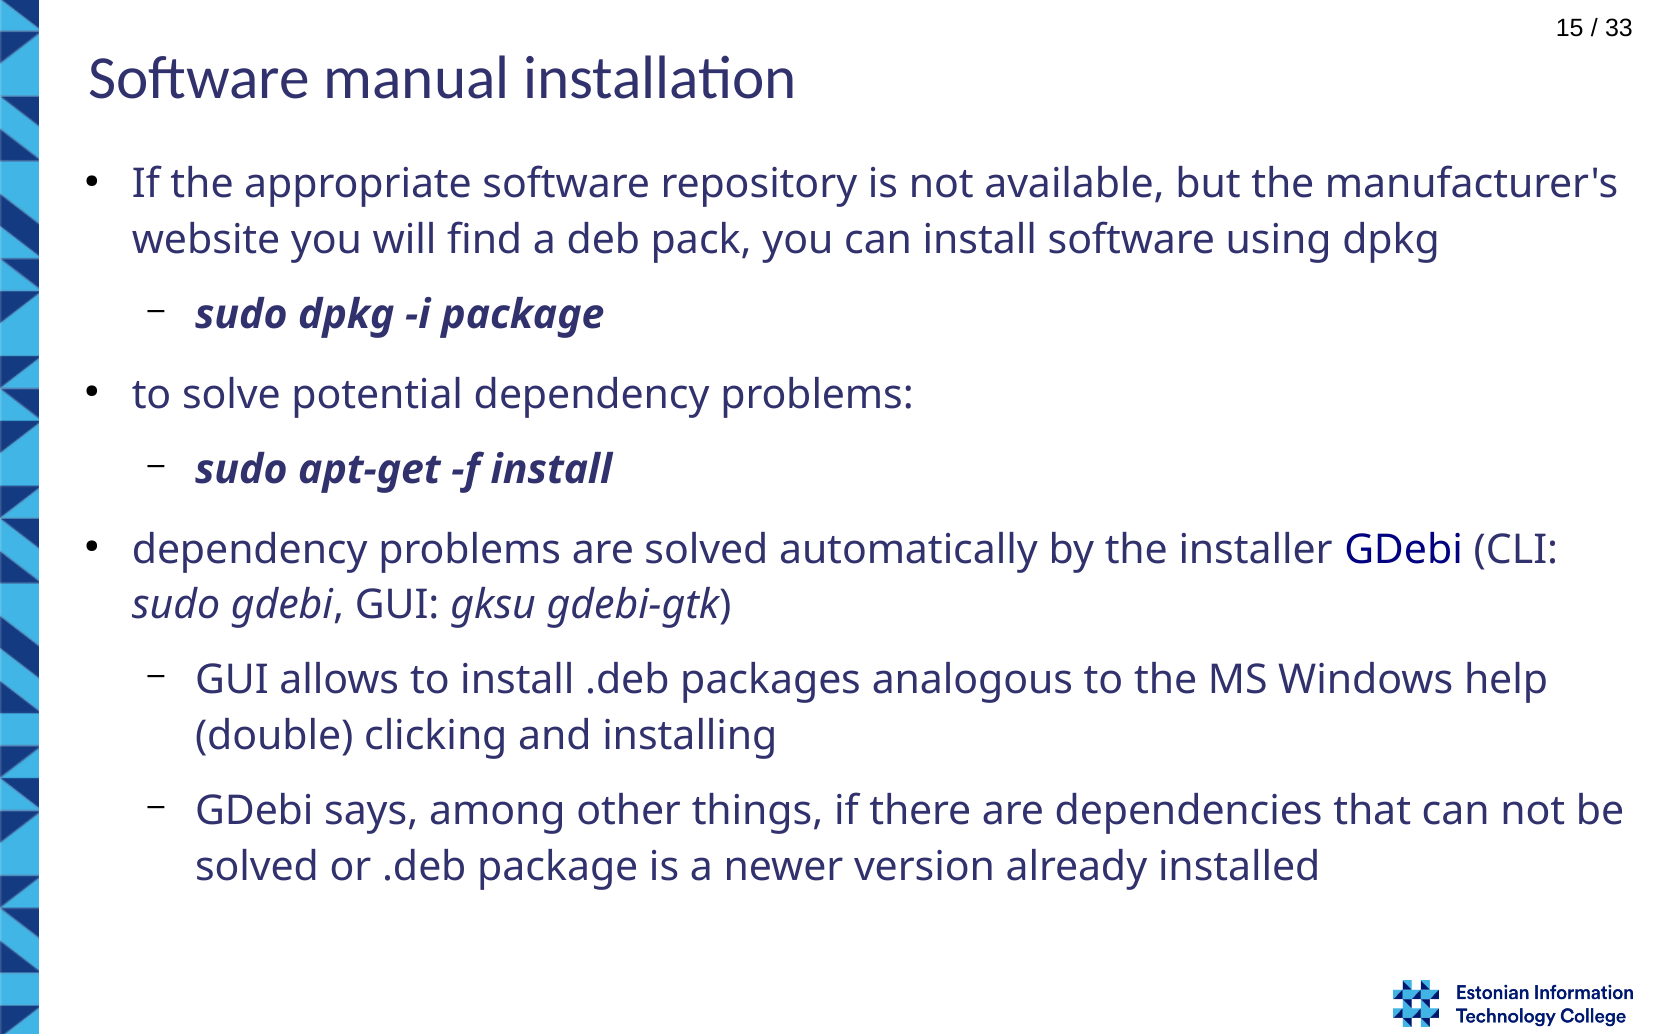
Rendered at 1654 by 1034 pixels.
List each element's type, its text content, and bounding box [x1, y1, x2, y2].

title Software manual installation [88, 48, 1577, 120]
picture [1393, 980, 1633, 1027]
list If the appropriate software repository is not available, but the manufacturer's website you will find a deb pack, you can install software using dpkg sudo dpkg -i package to solve potential dependency problems: sudo apt-get -f install dependency problems are solved automatically by the installer GDebi (CLI: sudo gdebi, GUI: gksu gdebi-gtk) GUI allows to install .deb packages analogous to the MS Windows help (double) clicking and installing GDebi says, among other things, if there are dependencies that can not be solved or .deb package is a newer version already installed [68, 153, 1630, 957]
